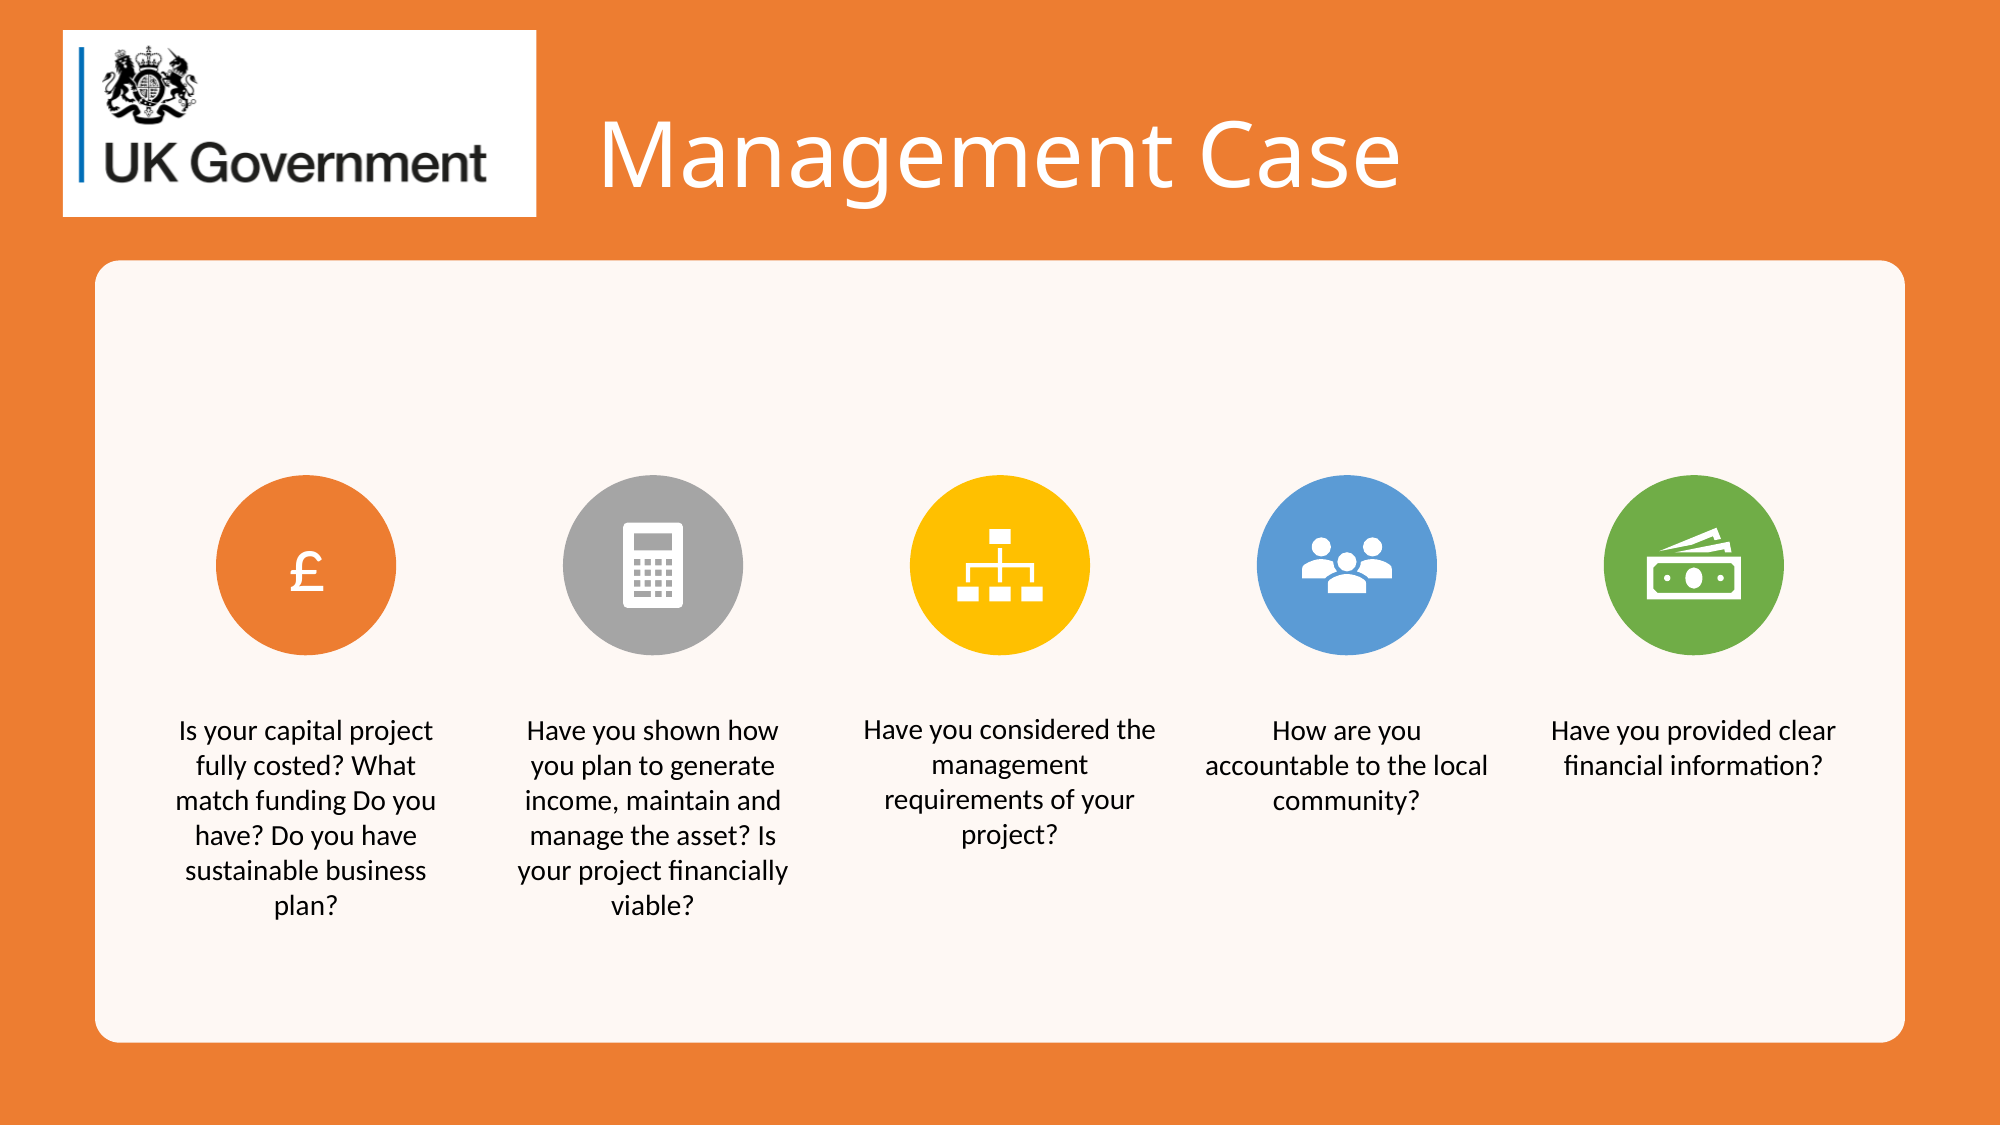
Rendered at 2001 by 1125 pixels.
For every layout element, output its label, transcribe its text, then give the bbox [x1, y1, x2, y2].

text_box £ [273, 509, 339, 616]
text_box [0, 0, 2000, 1125]
text_box Have you considered the management requirements of your project? [862, 710, 1158, 829]
picture [62, 30, 537, 217]
title Management Case [137, 75, 1863, 241]
text_box Have you provided clear financial information? [1546, 711, 1842, 830]
text_box Have you shown how you plan to generate income, maintain and manage the asset? Is your project financially viable? [505, 711, 801, 830]
text_box Is your capital project fully costed? What match funding Do you have? Do you have sustainable business plan? [158, 711, 454, 830]
text_box How are you accountable to the local community? [1199, 711, 1495, 830]
